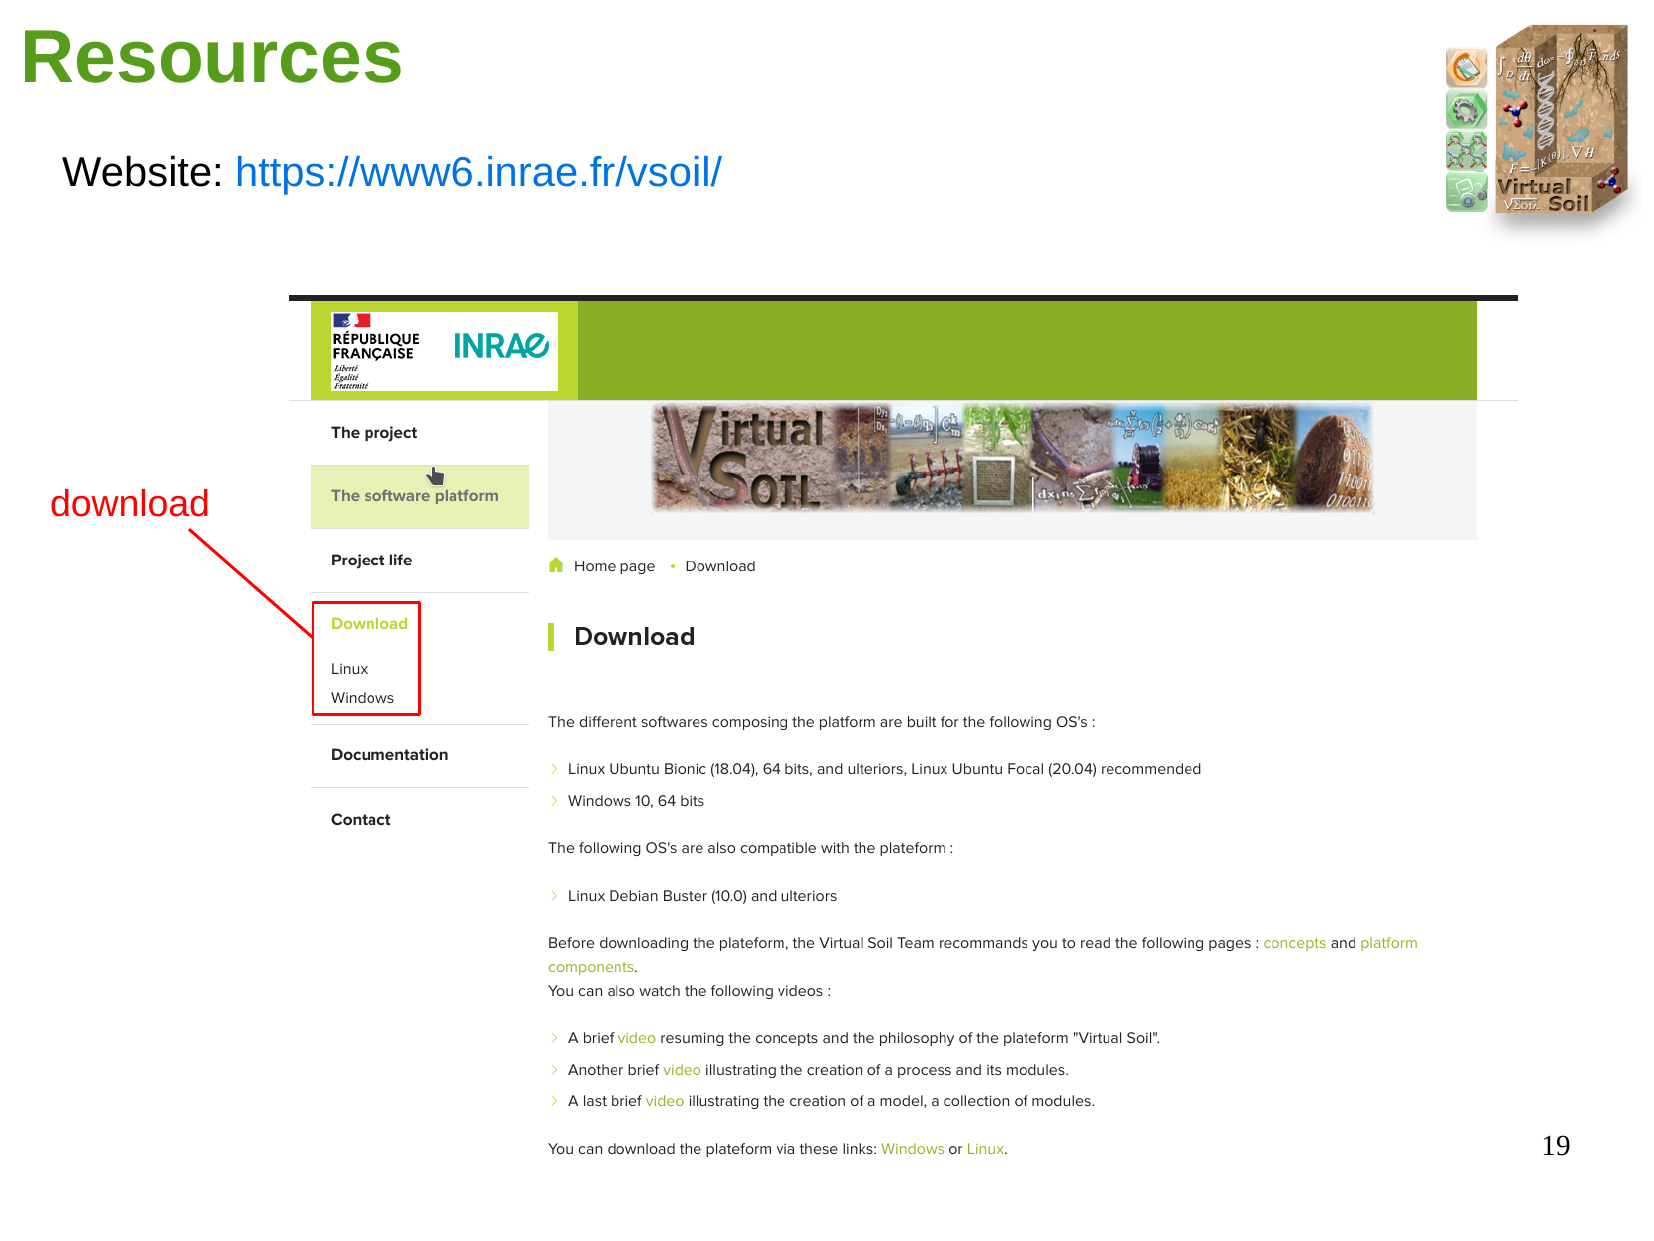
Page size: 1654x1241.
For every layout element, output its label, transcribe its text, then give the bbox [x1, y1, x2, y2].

text_box download [35, 474, 266, 532]
text_box Website: https://www6.inrae.fr/vsoil/ [47, 141, 1158, 204]
picture [289, 295, 1518, 1182]
text_box Resources [5, 7, 1359, 107]
picture [314, 604, 418, 713]
picture [1409, 0, 1642, 260]
